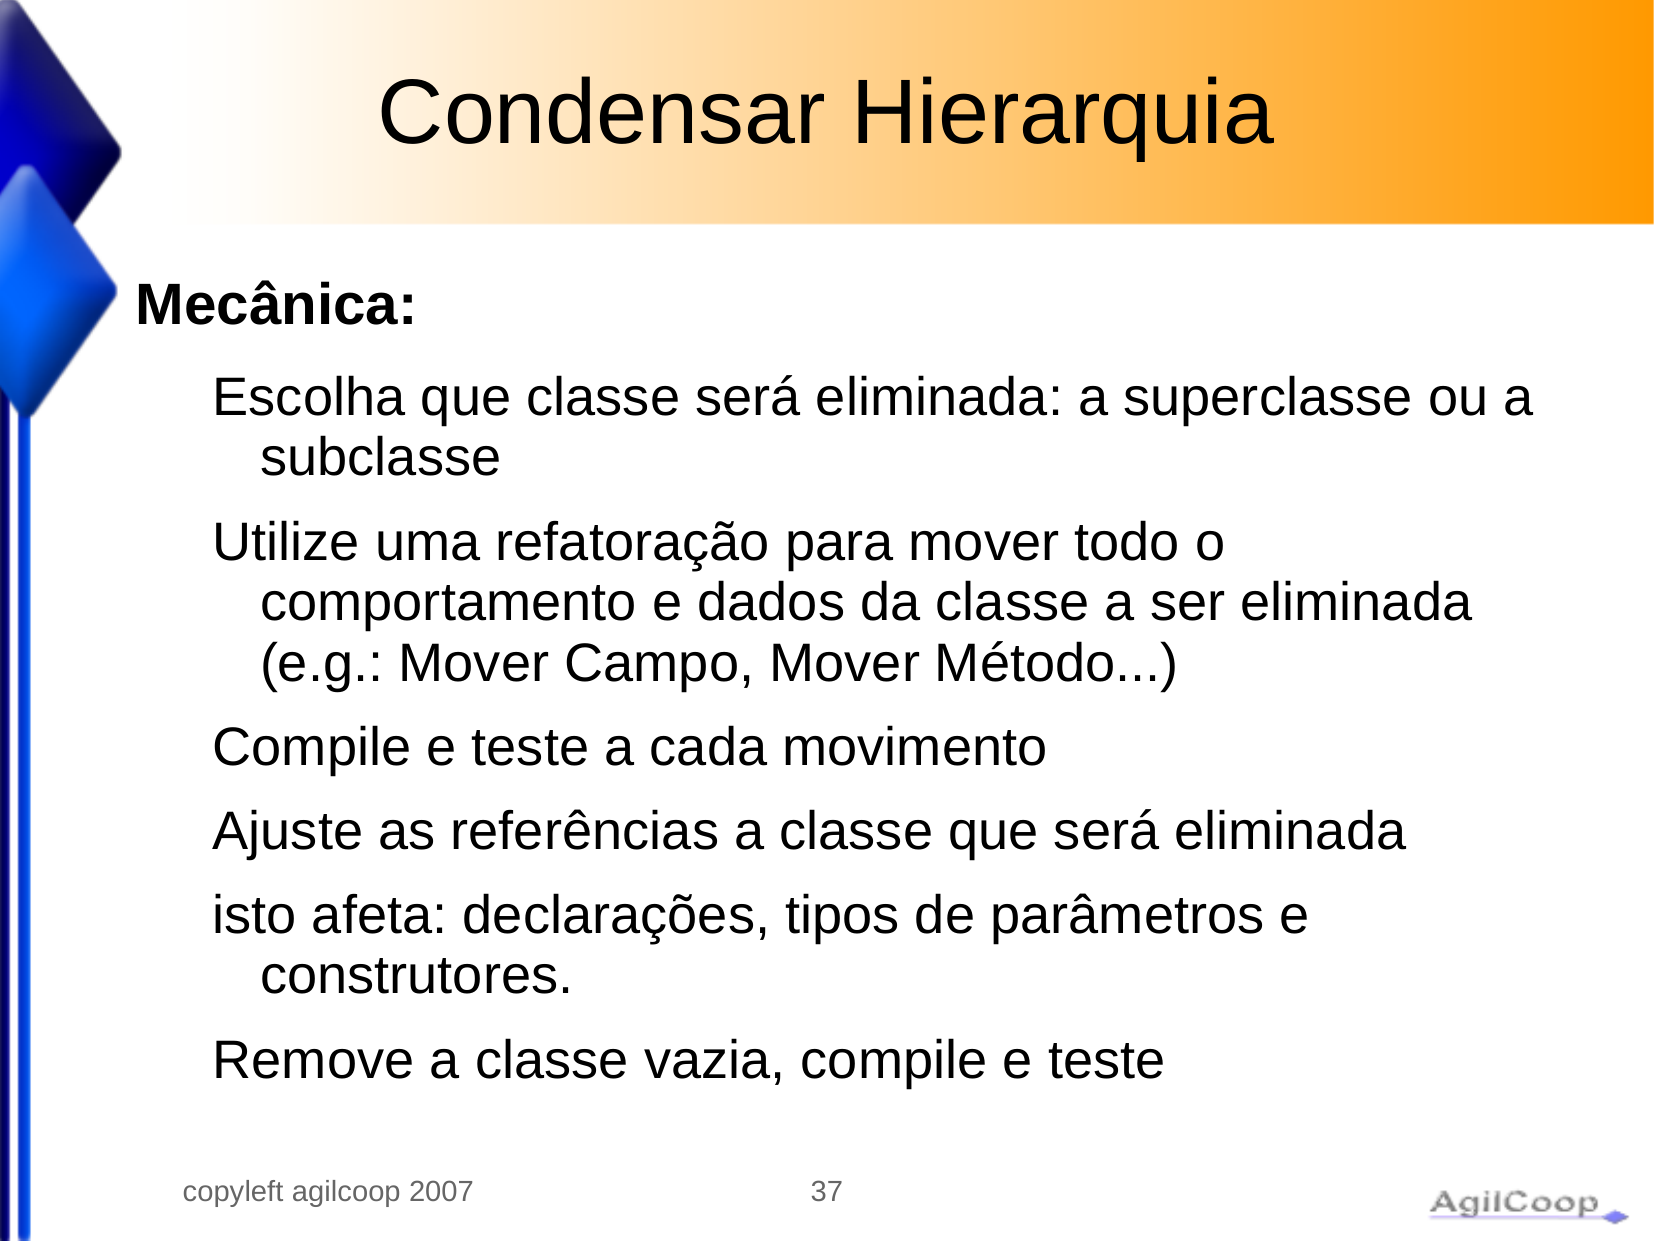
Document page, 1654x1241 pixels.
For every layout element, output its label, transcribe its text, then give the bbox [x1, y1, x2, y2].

picture [0, 0, 1654, 1241]
list Mecânica: Escolha que classe será eliminada: a superclasse ou a subclasse Utilize uma refatoração para mover todo o comportamento e dados da classe a ser eliminada (e.g.: Mover Campo, Mover Método...) Compile e teste a cada movimento Ajuste as referências a classe que será eliminada isto afeta: declarações, tipos de parâmetros e construtores. Remove a classe vazia, compile e teste [118, 271, 1607, 1123]
title Condensar Hierarquia [82, 8, 1571, 216]
